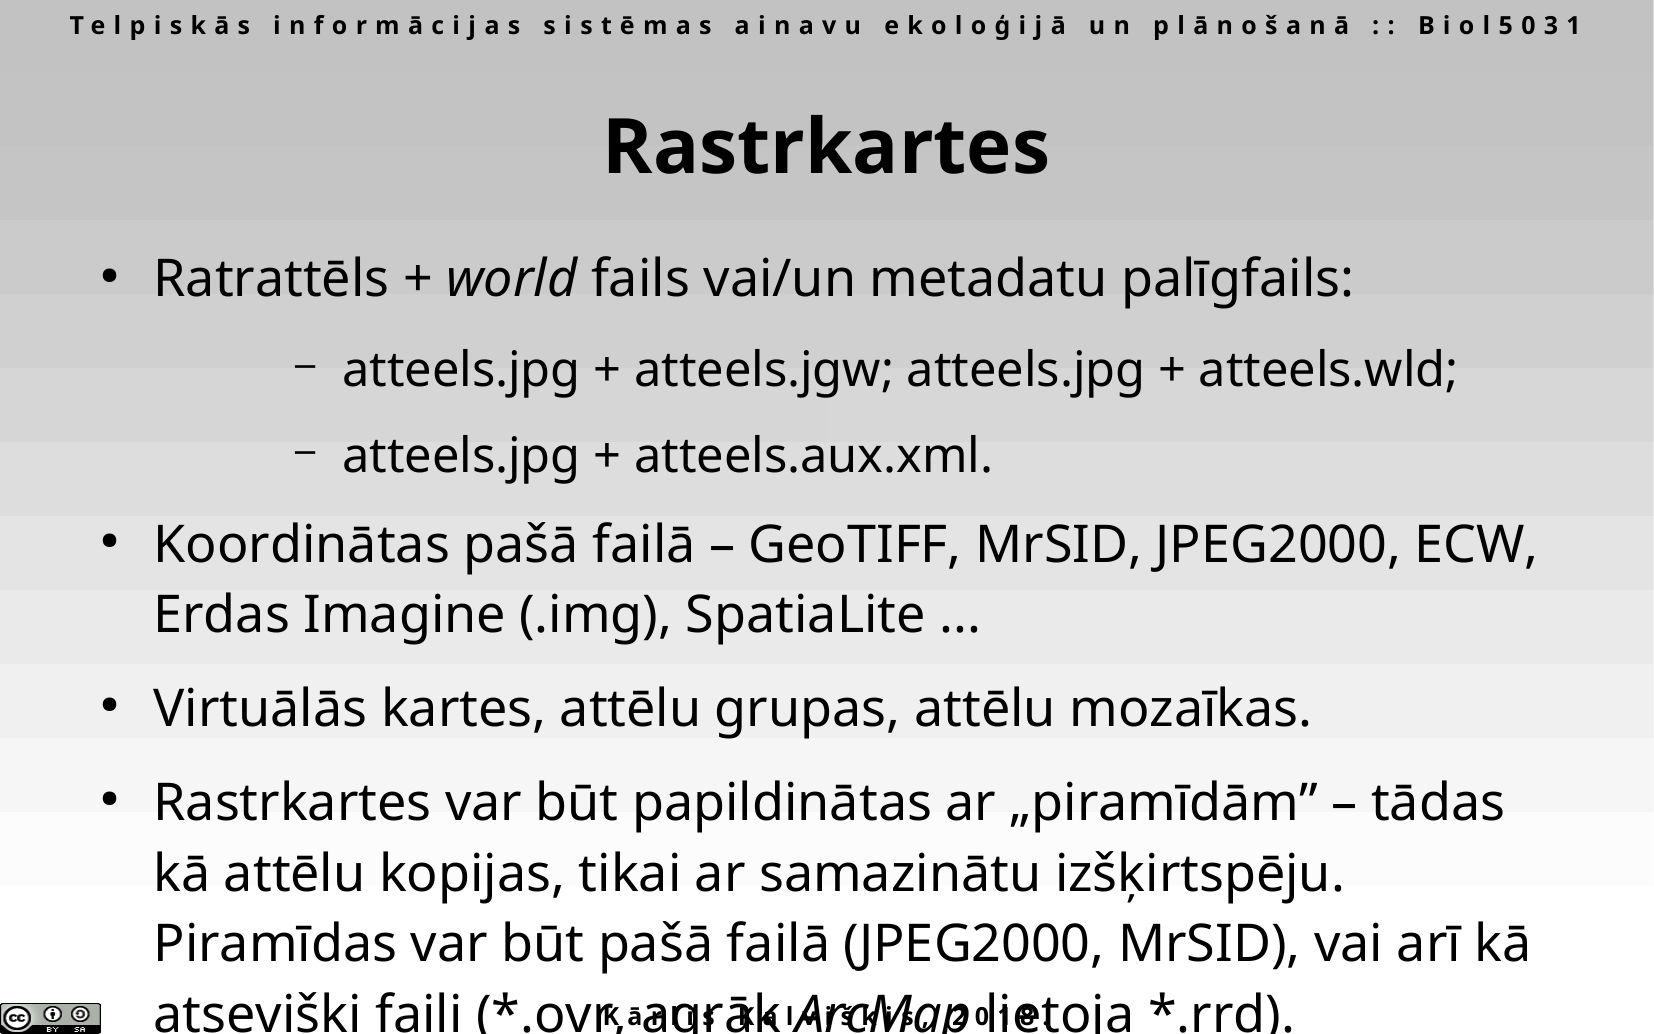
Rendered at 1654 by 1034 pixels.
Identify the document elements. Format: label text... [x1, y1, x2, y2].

picture [0, 0, 1654, 1034]
title Rastrkartes [29, 41, 1625, 247]
picture [949, 1010, 961, 1029]
list Ratrattēls + world fails vai/un metadatu palīgfails: atteels.jpg + atteels.jgw; atteels.jpg + atteels.wld; atteels.jpg + atteels.aux.xml. Koordinātas pašā failā – GeoTIFF, MrSID, JPEG2000, ECW, Erdas Imagine (.img), SpatiaLite ... Virtuālās kartes, attēlu grupas, attēlu mozaīkas. Rastrkartes var būt papildinātas ar „piramīdām” – tādas kā attēlu kopijas, tikai ar samazinātu izšķirtspēju. Piramīdas var būt pašā failā (JPEG2000, MrSID), vai arī kā atsevišķi faili (*.ovr, agrāk ArcMap lietoja *.rrd). [82, 241, 1571, 915]
picture [678, 1007, 692, 1029]
